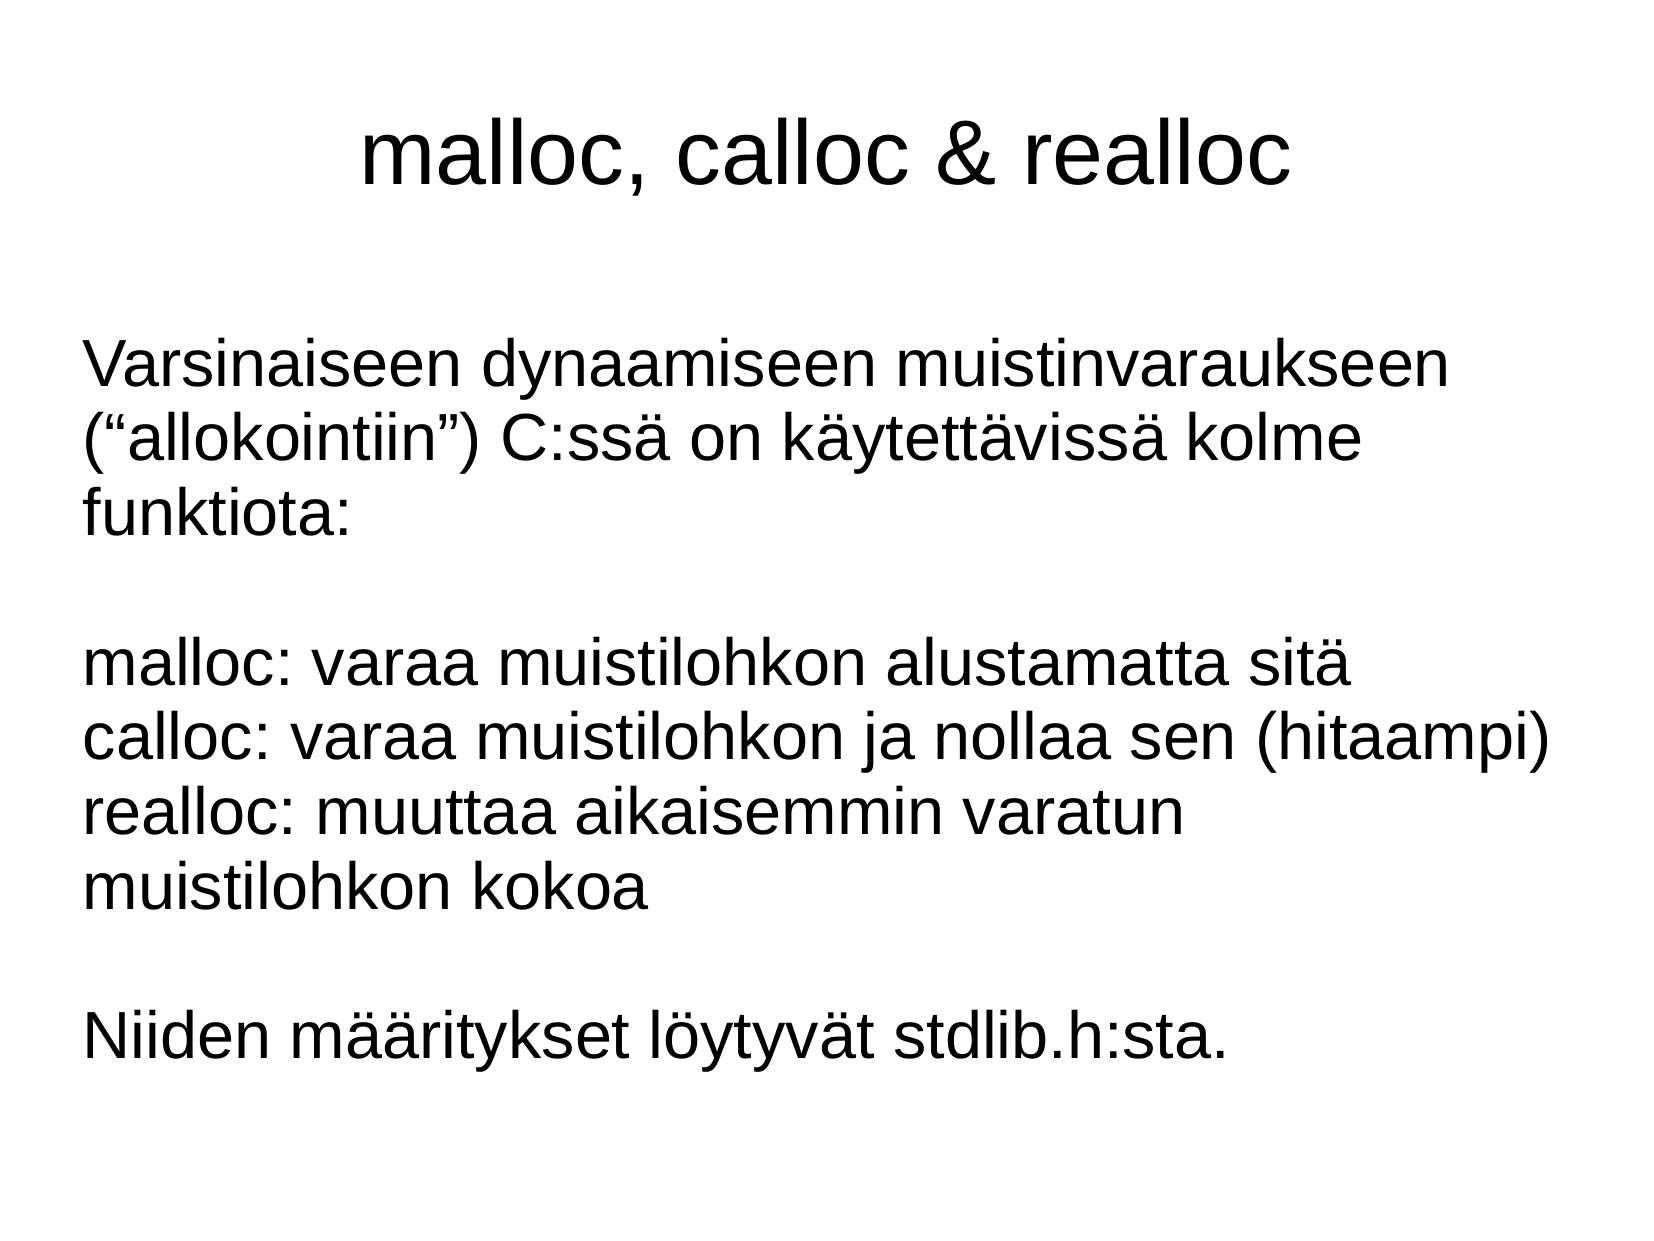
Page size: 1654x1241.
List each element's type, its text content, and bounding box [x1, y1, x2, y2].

subtitle Varsinaiseen dynaamiseen muistinvaraukseen (“allokointiin”) C:ssä on käytettävissä kolme funktiota: malloc: varaa muistilohkon alustamatta sitä calloc: varaa muistilohkon ja nollaa sen (hitaampi) realloc: muuttaa aikaisemmin varatun muistilohkon kokoa Niiden määritykset löytyvät stdlib.h:sta. [82, 297, 1571, 1102]
title malloc, calloc & realloc [82, 56, 1571, 250]
